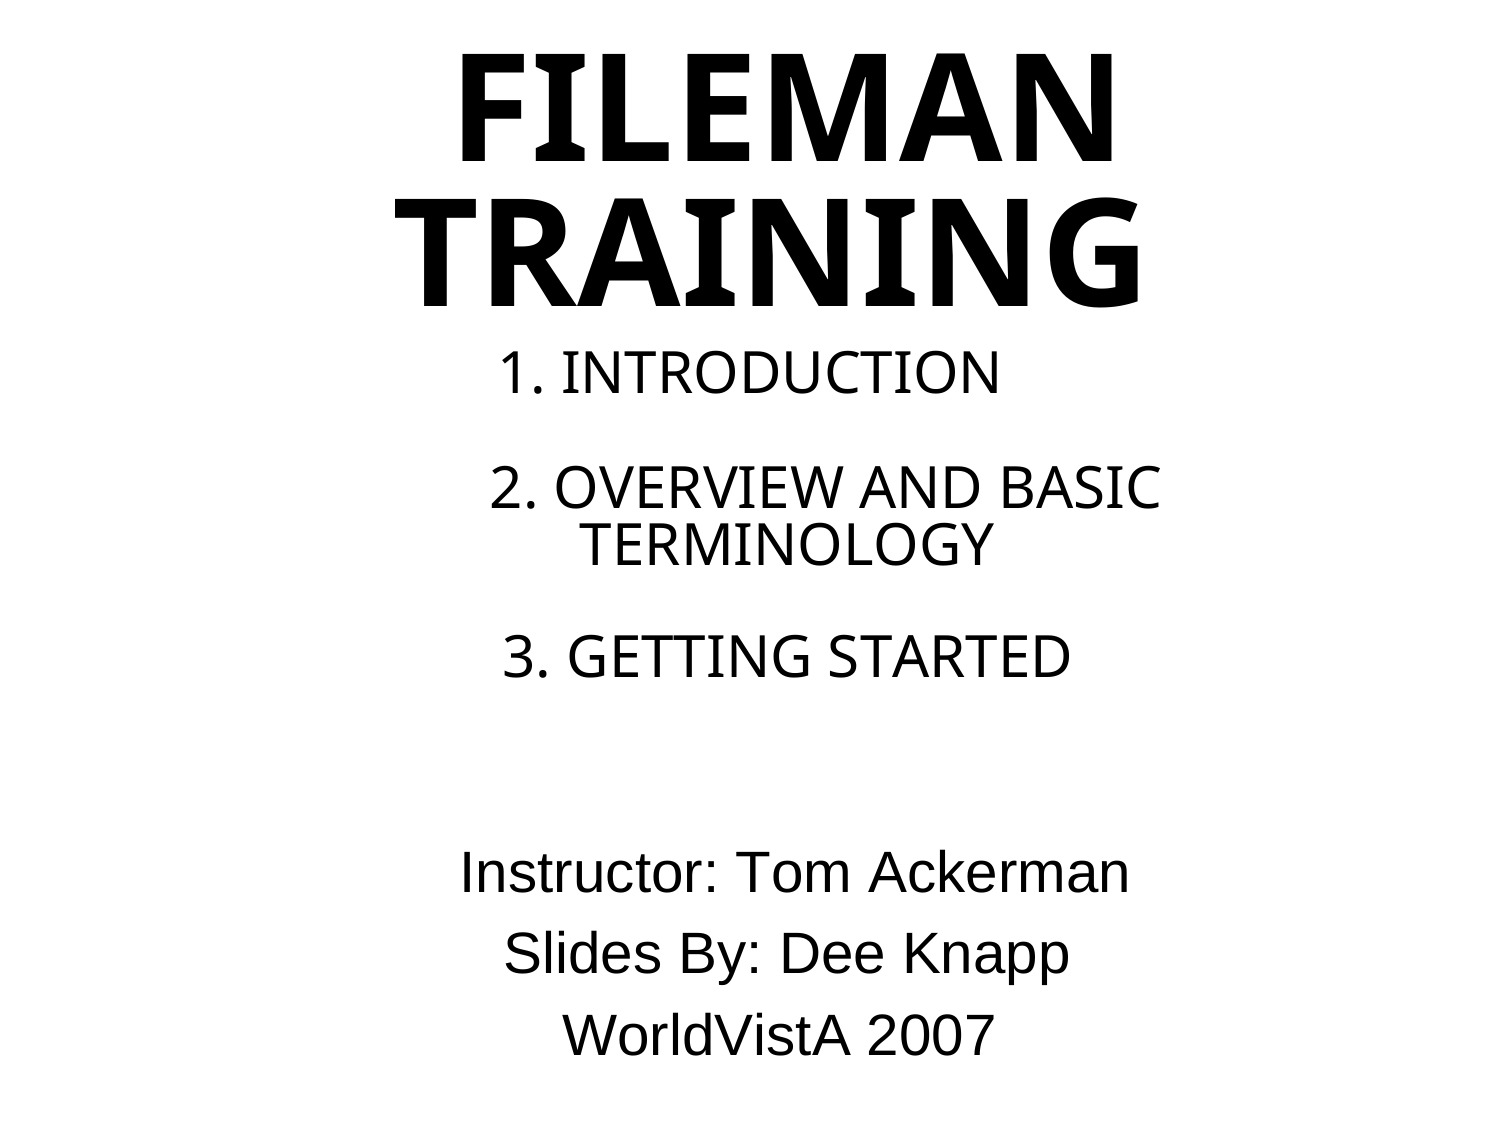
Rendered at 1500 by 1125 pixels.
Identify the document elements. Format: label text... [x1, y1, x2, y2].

subtitle Instructor: Tom Ackerman Slides By: Dee Knapp WorldVistA 2007 [225, 750, 1276, 1125]
title FILEMAN TRAINING 1. INTRODUCTION 2. OVERVIEW AND BASIC TERMINOLOGY 3. GETTING STARTED [75, 0, 1351, 795]
